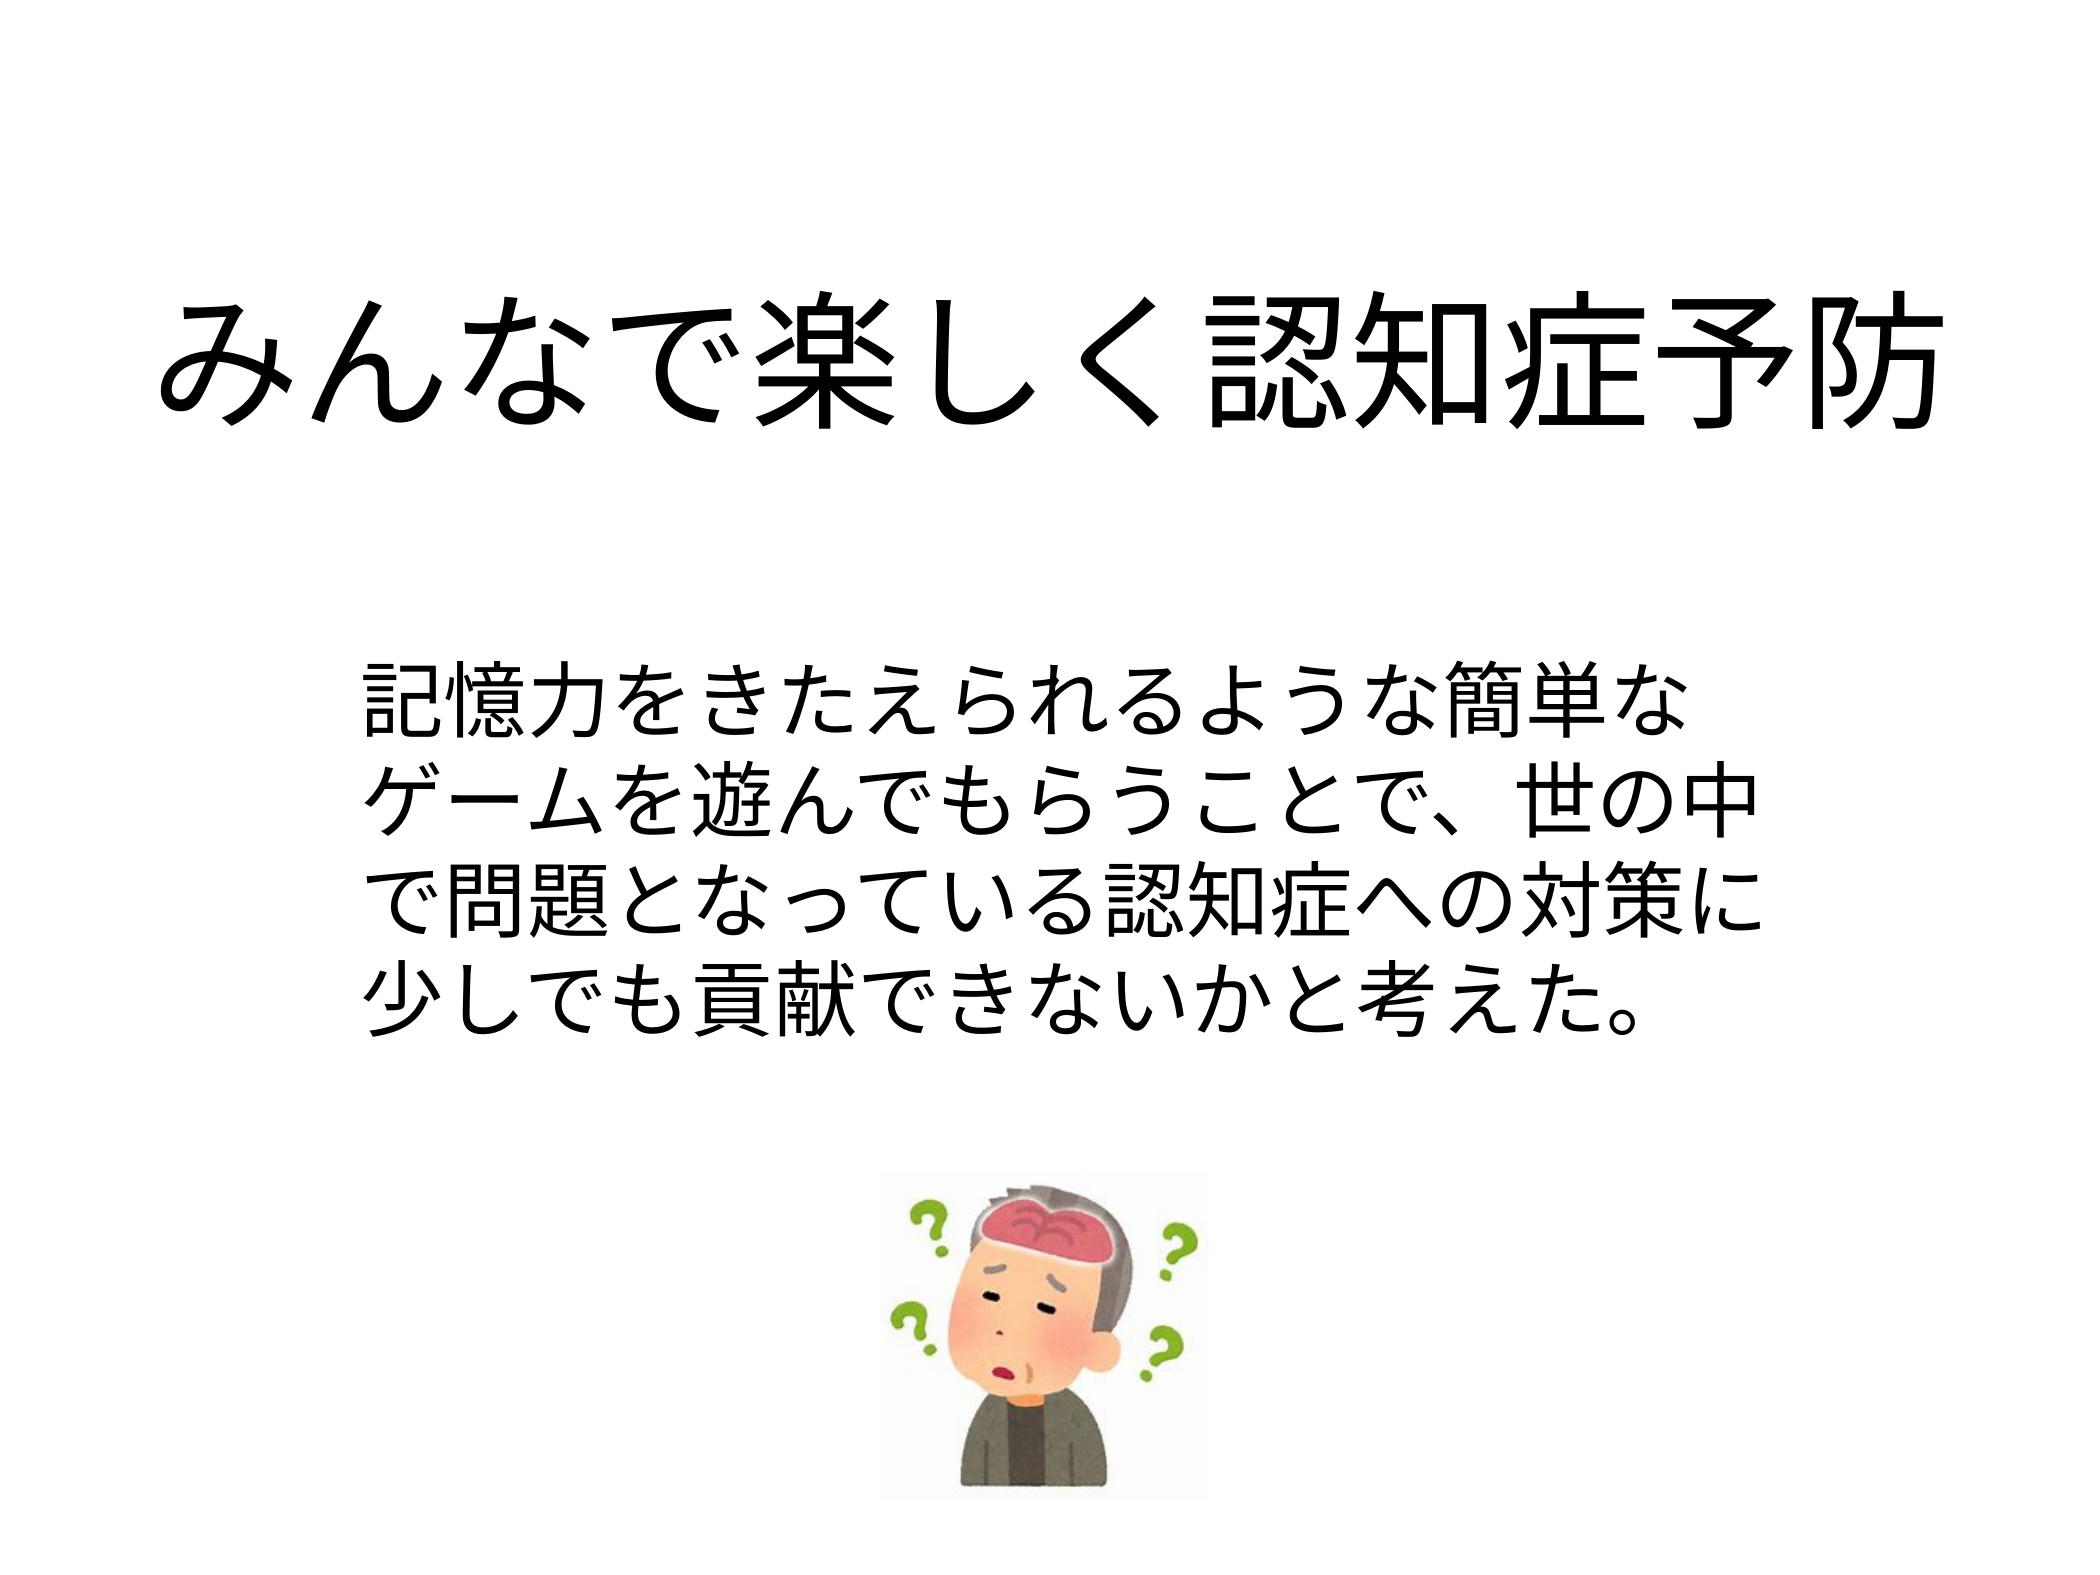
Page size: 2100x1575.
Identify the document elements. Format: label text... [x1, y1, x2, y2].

picture [881, 1172, 1209, 1501]
title みんなで楽しく認知症予防 [0, 230, 2100, 458]
text_box 記憶力をきたえられるような簡単なゲームを遊んでもらうことで、世の中で問題となっている認知症への対策に少しでも貢献できないかと考えた。 [345, 640, 1799, 1060]
